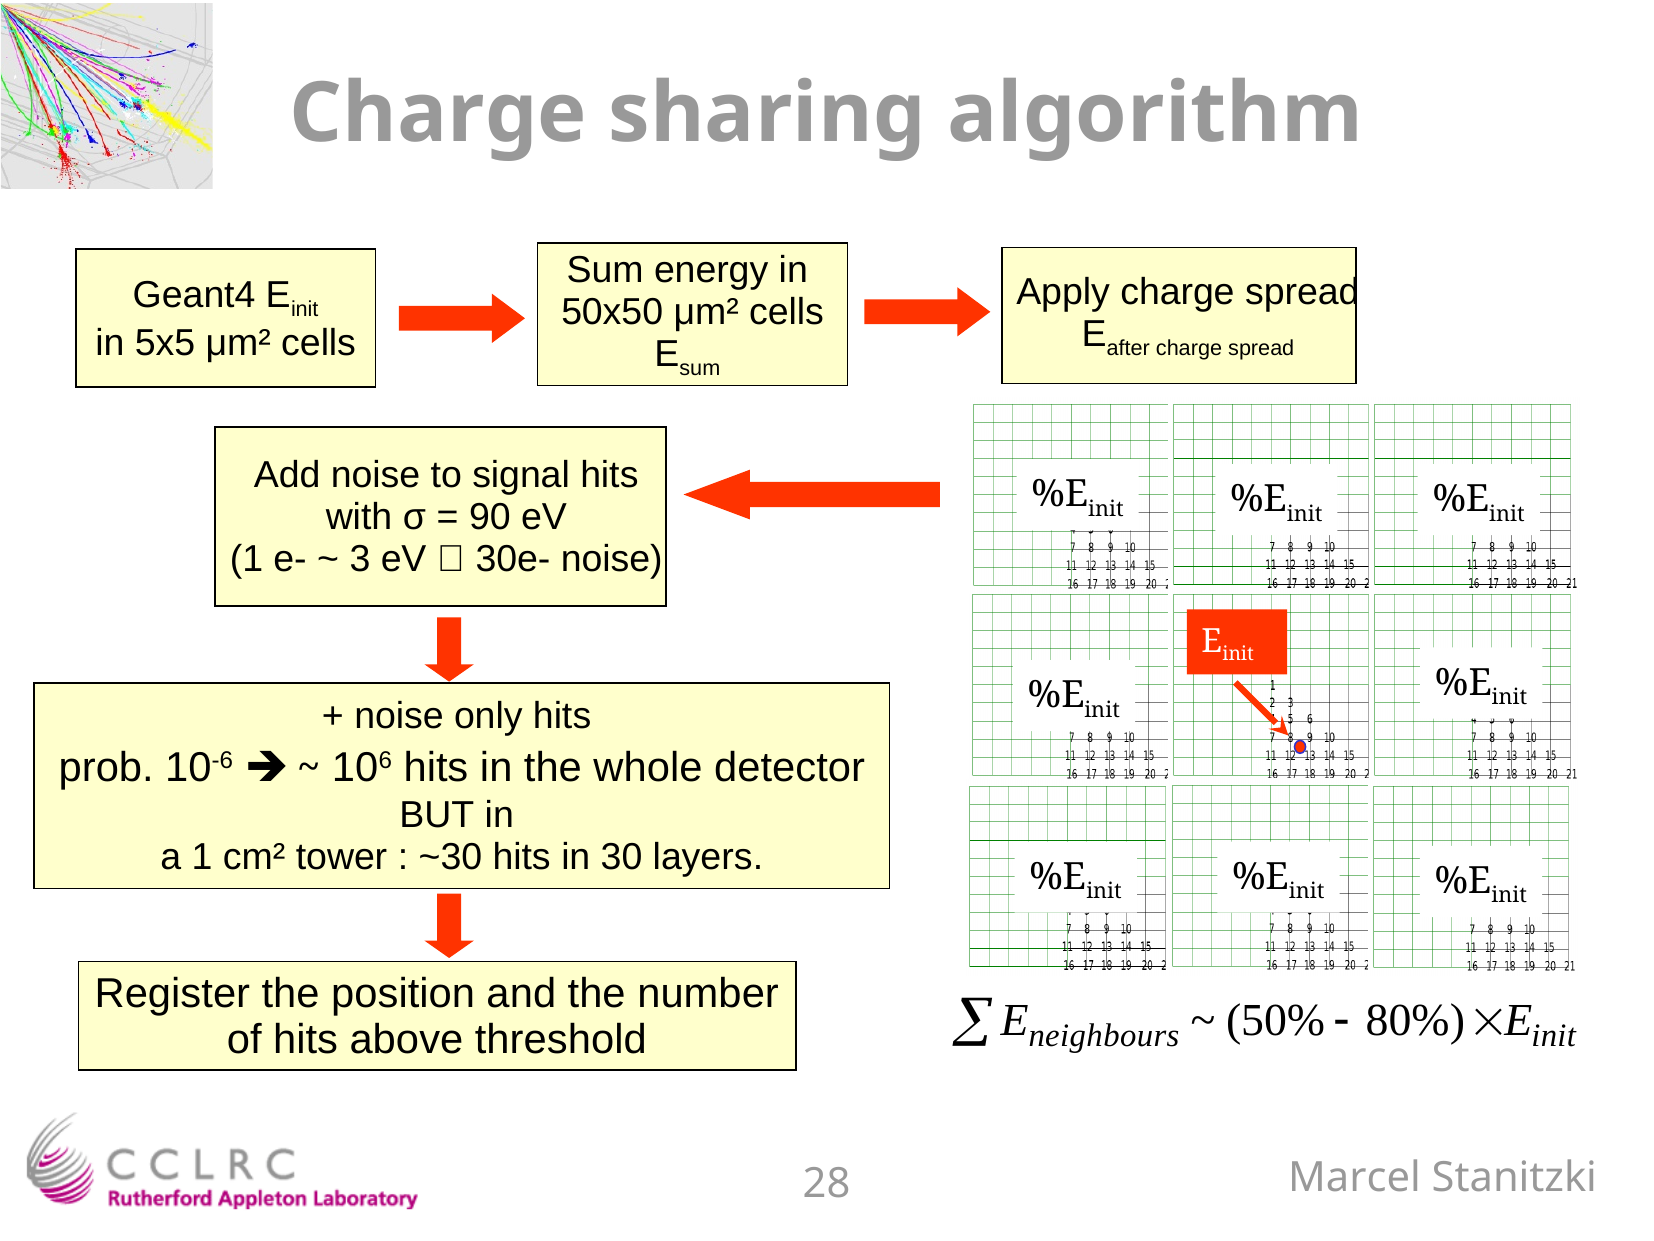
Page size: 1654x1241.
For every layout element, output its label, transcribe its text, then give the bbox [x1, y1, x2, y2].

text_box %Einit [1417, 464, 1540, 536]
picture [19, 1110, 426, 1212]
text_box Apply charge spread Eafter charge spread [1001, 247, 1356, 384]
text_box %Einit [1014, 841, 1137, 913]
text_box [1294, 740, 1306, 754]
text_box %Einit [1012, 660, 1136, 732]
text_box Sum energy in 50x50 μm² cells Esum [537, 243, 848, 386]
title Charge sharing algorithm [203, 5, 1451, 213]
text_box Einit [1186, 609, 1288, 675]
text_box + noise only hits prob. 10-6  ~ 106 hits in the whole detector BUT in a 1 cm² tower : ~30 hits in 30 layers. [34, 682, 890, 889]
text_box %Einit [1215, 464, 1338, 536]
text_box %Einit [1217, 841, 1340, 913]
text_box Add noise to signal hits with σ = 90 eV (1 e- ~ 3 eV  30e- noise) [215, 427, 666, 606]
text_box Register the position and the number of hits above threshold [78, 961, 796, 1071]
text_box [865, 288, 990, 335]
text_box %Einit [1016, 459, 1139, 531]
chart [946, 992, 1586, 1062]
text_box %Einit [1419, 845, 1543, 918]
text_box [426, 894, 472, 958]
text_box [426, 618, 472, 681]
text_box [399, 295, 524, 342]
text_box Geant4 Einit in 5x5 μm² cells [75, 249, 376, 388]
text_box %Einit [1420, 647, 1543, 719]
text_box [685, 470, 940, 519]
picture [964, 397, 1580, 976]
picture [0, 3, 213, 189]
